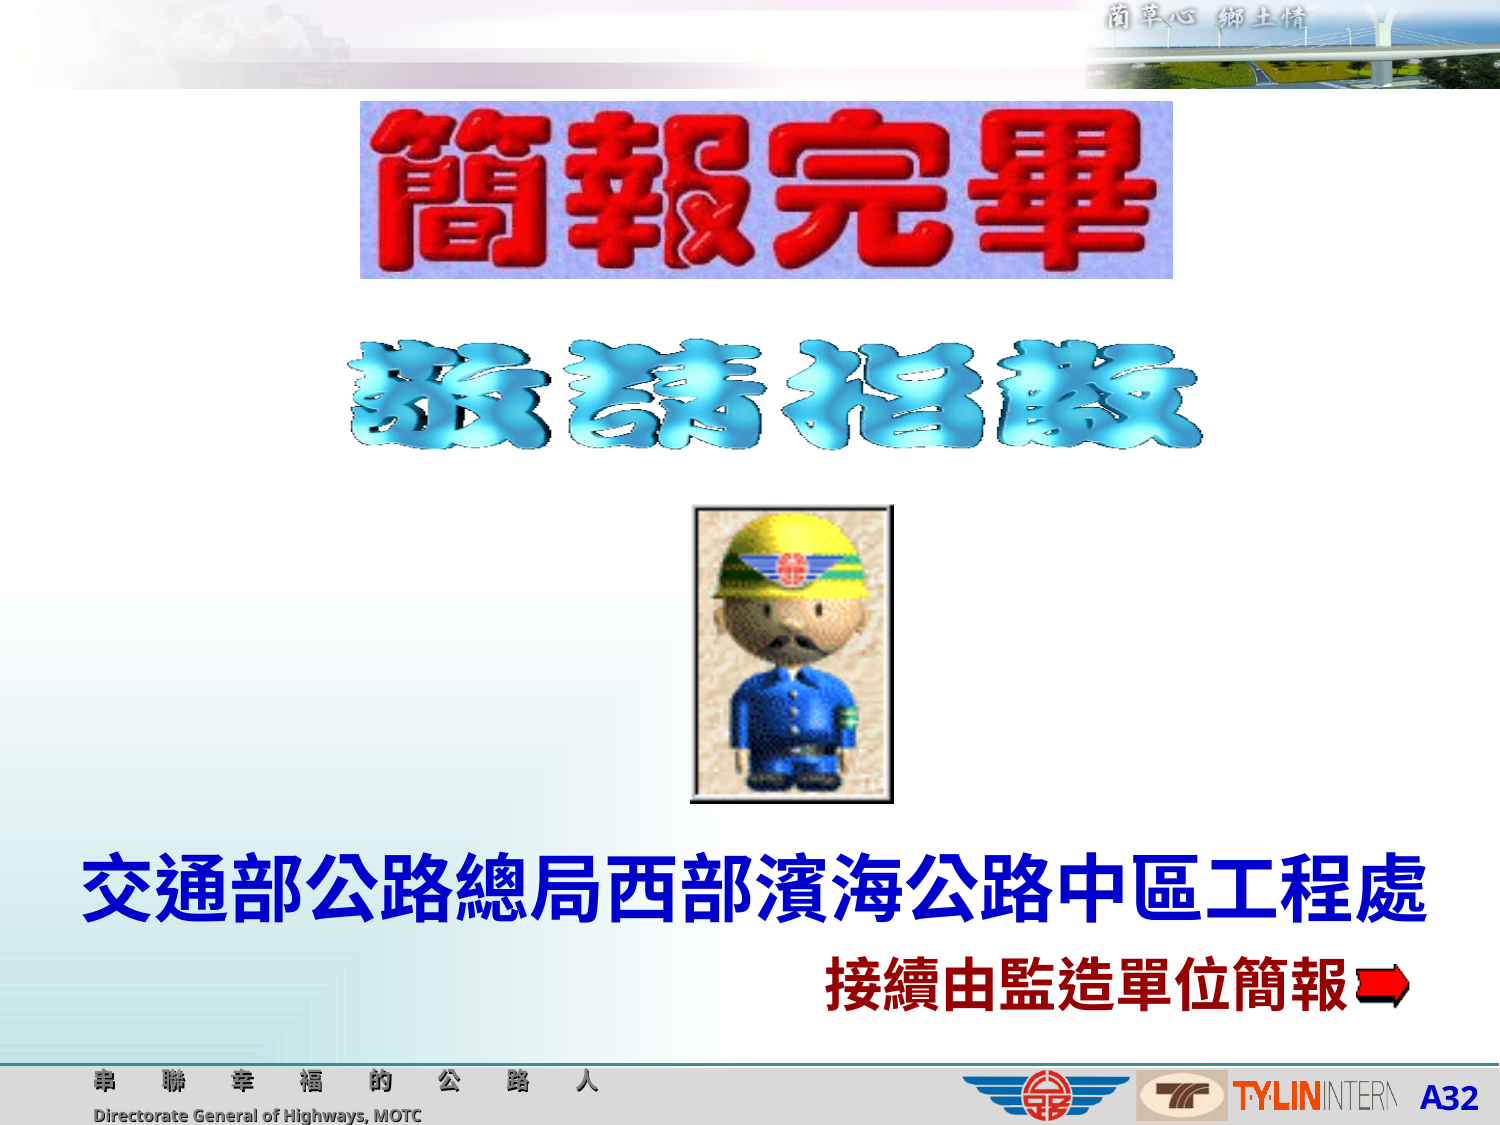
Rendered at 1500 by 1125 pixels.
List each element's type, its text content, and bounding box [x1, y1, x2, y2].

picture [360, 101, 1173, 279]
picture [690, 503, 894, 804]
picture [289, 326, 1262, 463]
picture [1356, 964, 1464, 1014]
text_box 接續由監造單位簡報 [809, 940, 1424, 1026]
text_box 交通部公路總局西部濱海公路中區工程處 [65, 834, 1445, 939]
